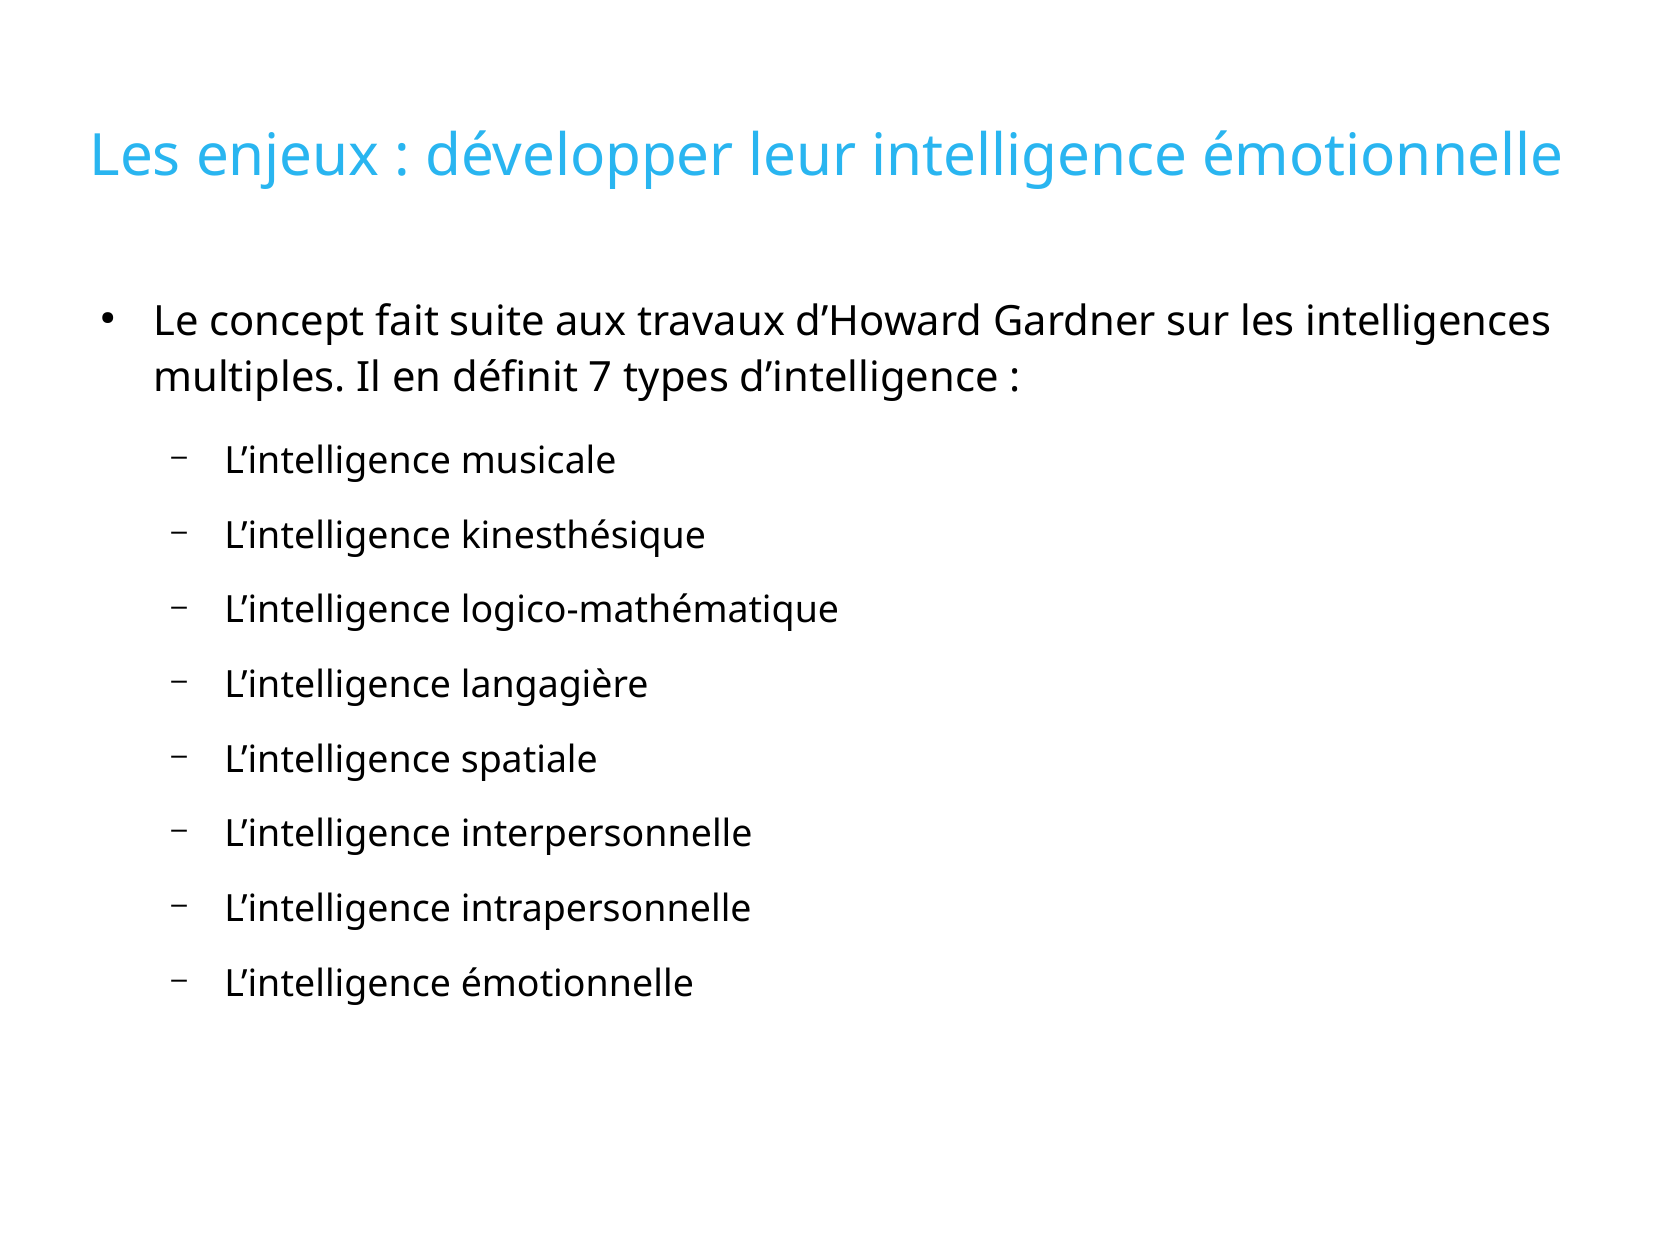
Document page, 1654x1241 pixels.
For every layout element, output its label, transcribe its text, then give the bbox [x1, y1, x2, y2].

title Les enjeux : développer leur intelligence émotionnelle [82, 49, 1571, 257]
list Le concept fait suite aux travaux d’Howard Gardner sur les intelligences multiples. Il en définit 7 types d’intelligence : L’intelligence musicale L’intelligence kinesthésique L’intelligence logico-mathématique L’intelligence langagière L’intelligence spatiale L’intelligence interpersonnelle L’intelligence intrapersonnelle L’intelligence émotionnelle [82, 290, 1571, 1010]
